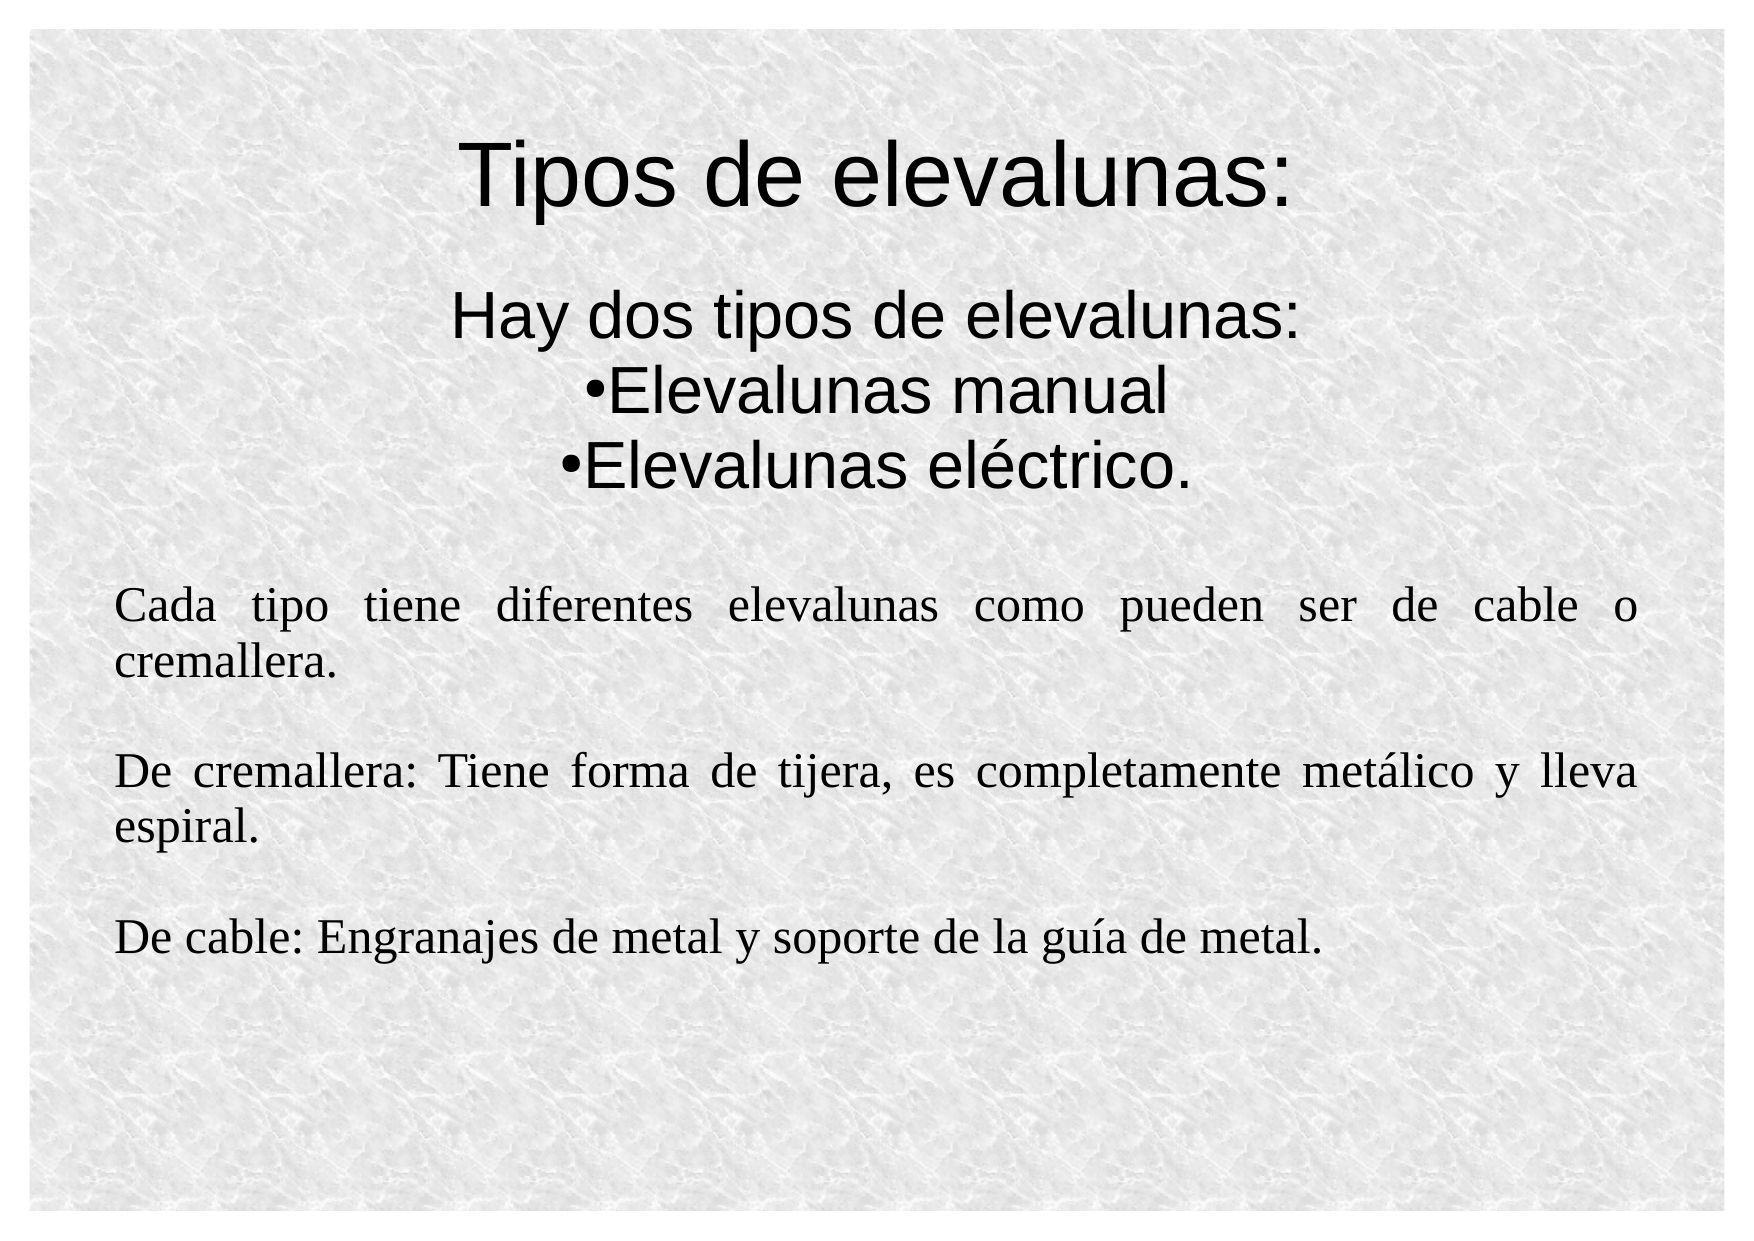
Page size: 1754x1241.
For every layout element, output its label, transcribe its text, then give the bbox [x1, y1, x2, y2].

picture [29, 29, 1725, 1211]
subtitle Hay dos tipos de elevalunas: Elevalunas manual Elevalunas eléctrico. Cada tipo tiene diferentes elevalunas como pueden ser de cable o cremallera. De cremallera: Tiene forma de tijera, es completamente metálico y lleva espiral. De cable: Engranajes de metal y soporte de la guía de metal. [114, 278, 1640, 1114]
title Tipos de elevalunas: [114, 83, 1640, 267]
